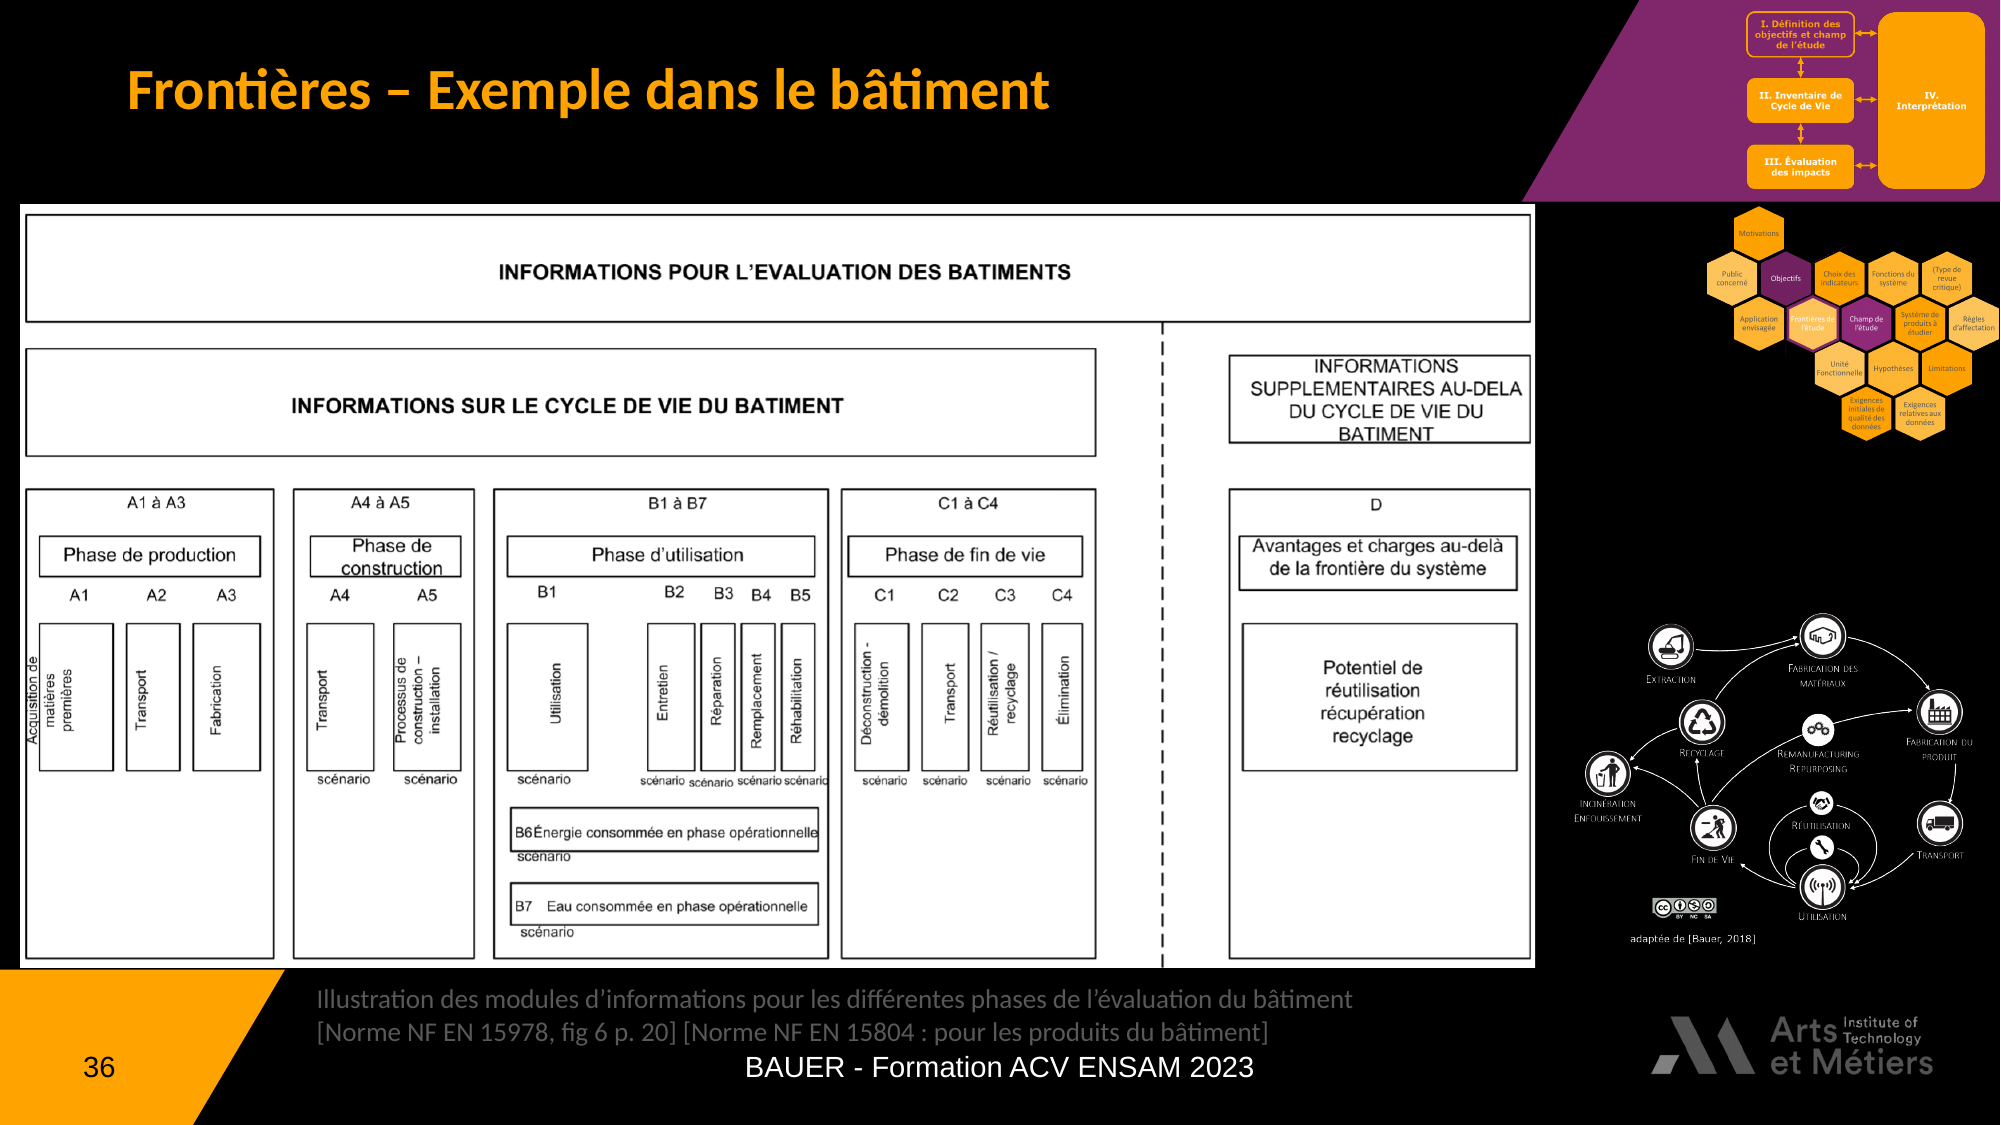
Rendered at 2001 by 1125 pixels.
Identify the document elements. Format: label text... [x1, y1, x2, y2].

picture [1707, 206, 2000, 441]
picture [1746, 11, 1985, 189]
title Frontières – Exemple dans le bâtiment [112, 51, 1477, 166]
picture [1631, 997, 1952, 1093]
picture [20, 204, 1536, 968]
text_box Illustration des modules d’informations pour les différentes phases de l’évaluation du bâtiment [Norme NF EN 15978, fig 6 p. 20] [Norme NF EN 15804 : pour les produits du bâtiment] [301, 973, 1626, 1054]
picture [1566, 613, 1986, 950]
